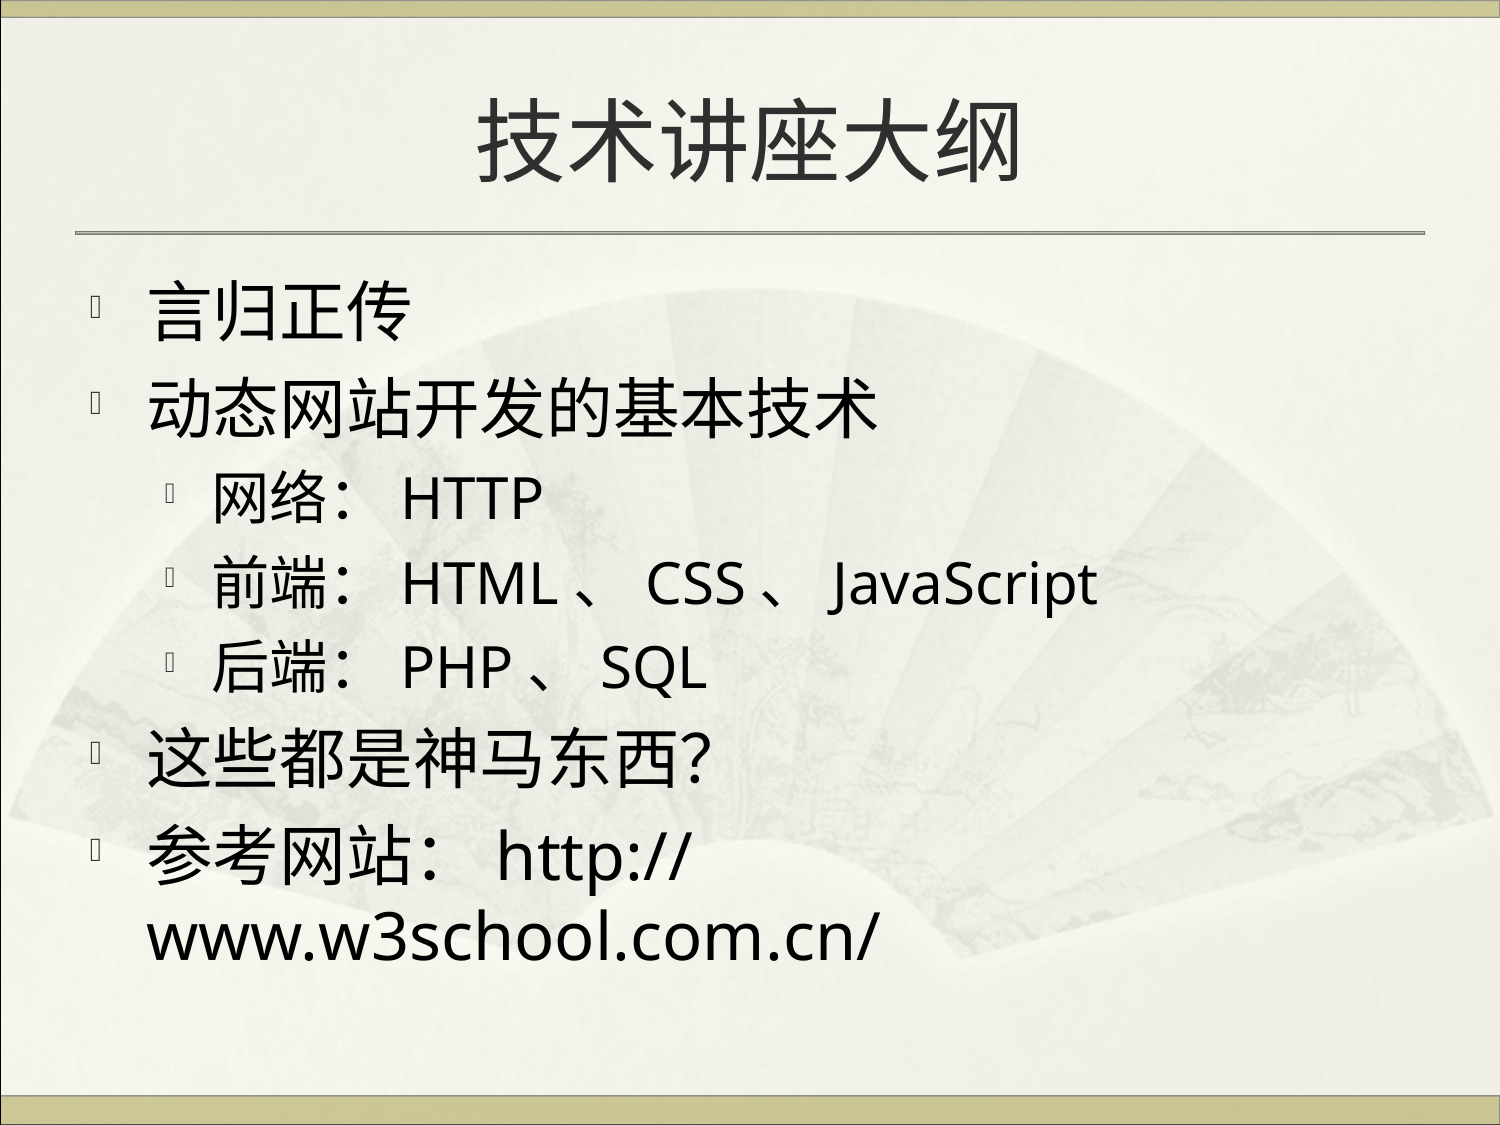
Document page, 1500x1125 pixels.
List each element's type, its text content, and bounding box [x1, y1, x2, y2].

picture [0, 0, 1500, 1125]
title 技术讲座大纲 [75, 45, 1426, 233]
list 言归正传 动态网站开发的基本技术 网络：HTTP 前端：HTML、CSS、JavaScript 后端：PHP、SQL 这些都是神马东西？ 参考网站：http://www.w3school.com.cn/ [75, 262, 1426, 1032]
